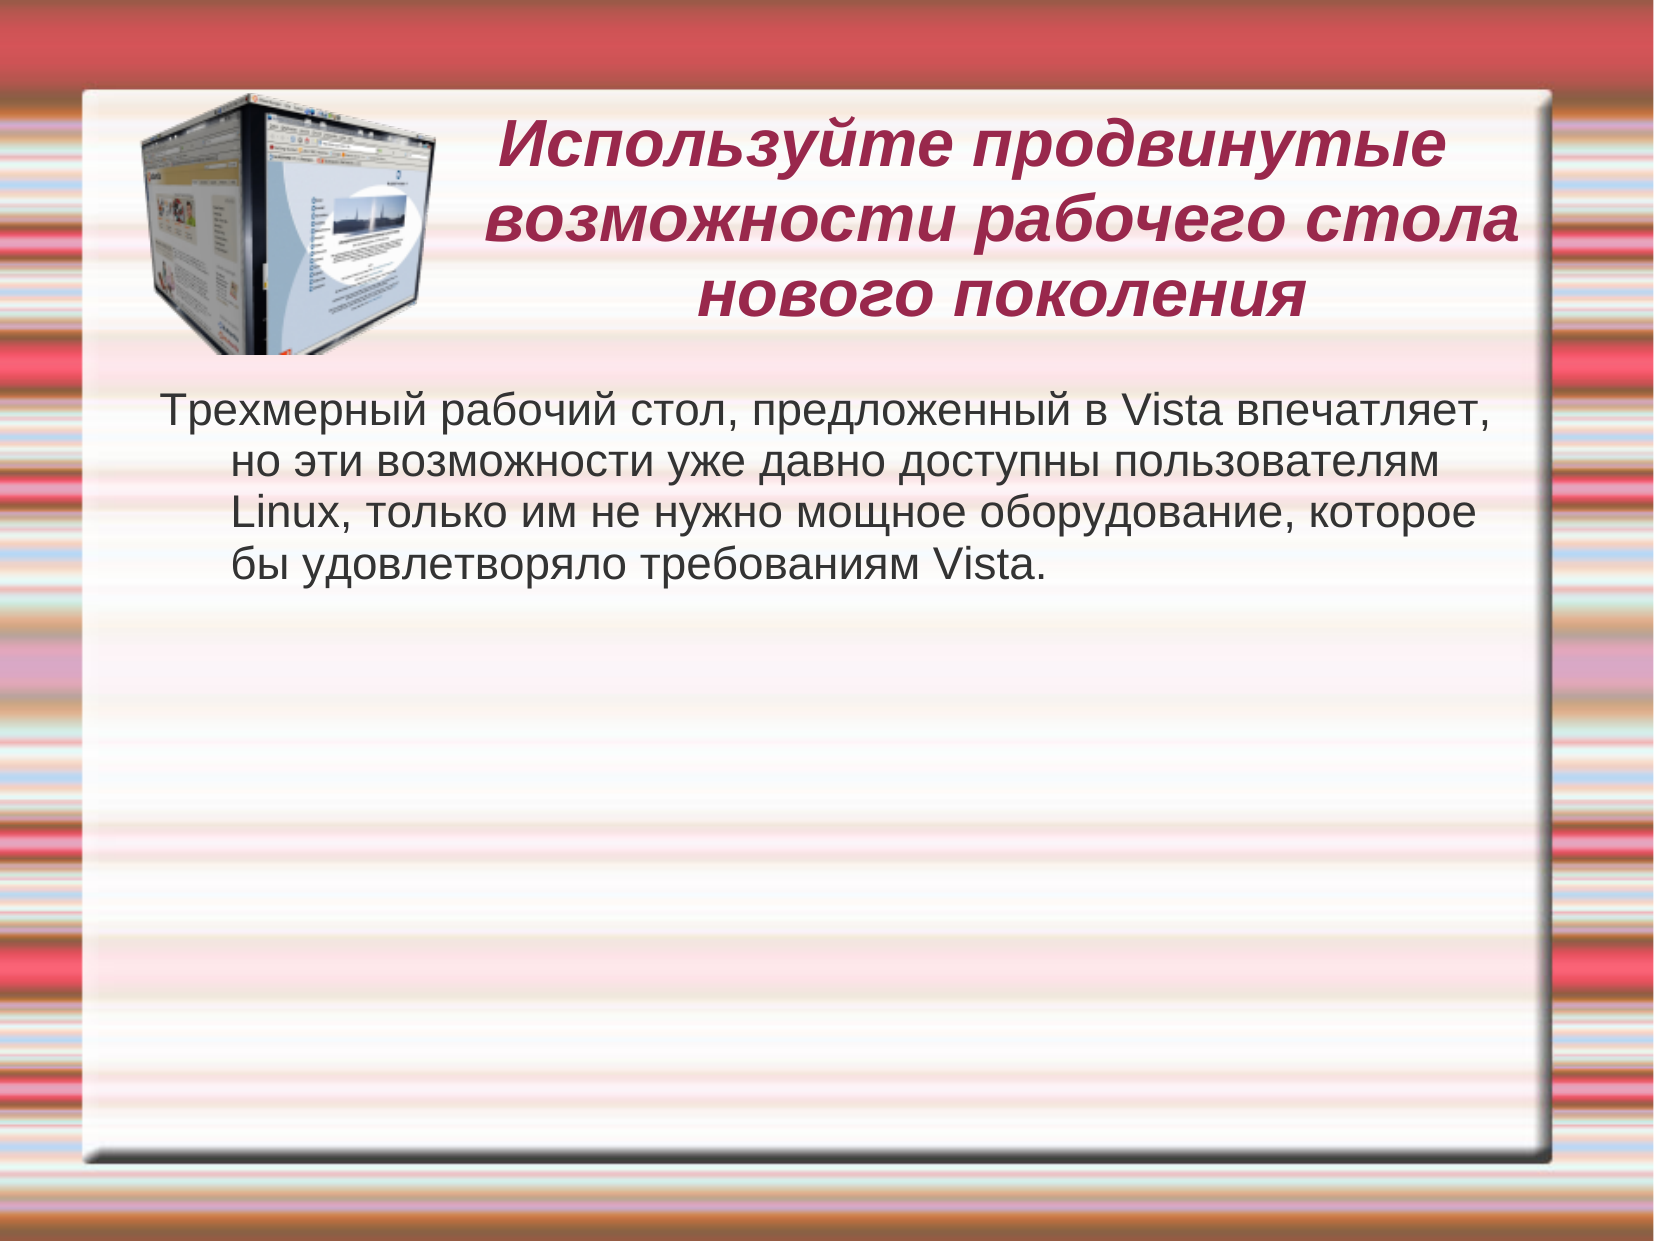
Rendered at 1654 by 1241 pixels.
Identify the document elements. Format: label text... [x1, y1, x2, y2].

picture [0, 0, 1654, 1241]
title Используйте продвинутые возможности рабочего стола нового поколения [413, 88, 1534, 348]
list Трехмерный рабочий стол, предложенный в Vista впечатляет, но эти возможности уже давно доступны пользователям Linux, только им не нужно мощное оборудование, которое бы удовлетворяло требованиям Vista. [147, 383, 1517, 916]
